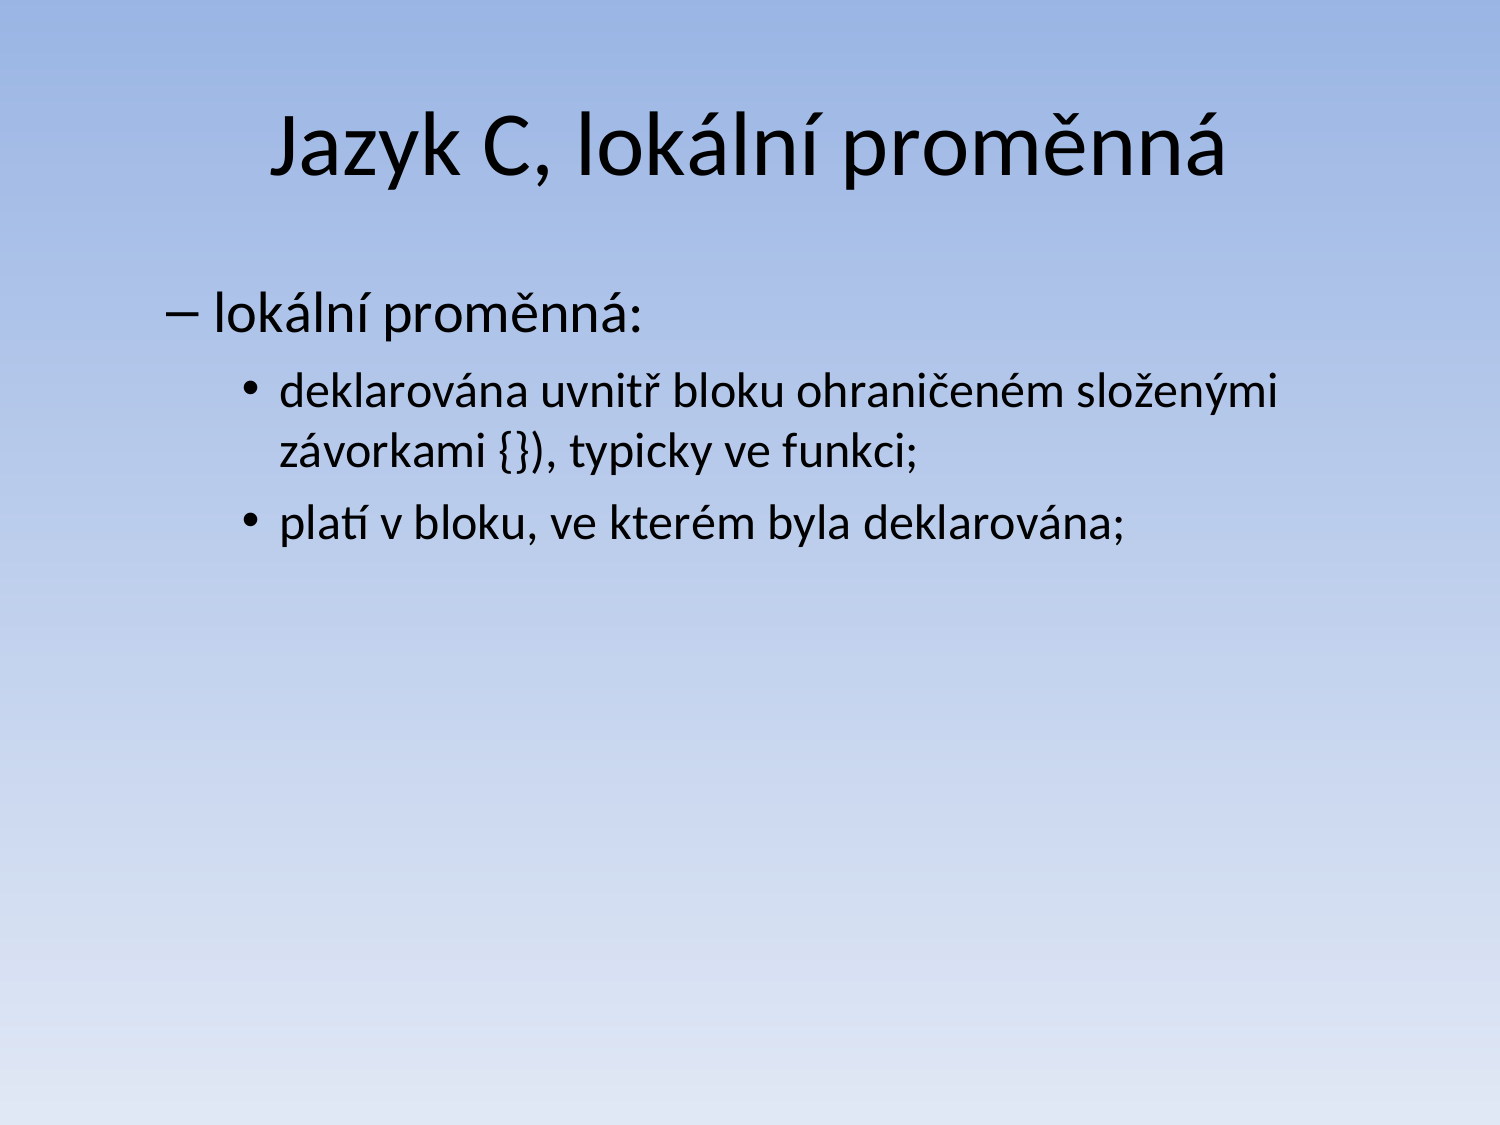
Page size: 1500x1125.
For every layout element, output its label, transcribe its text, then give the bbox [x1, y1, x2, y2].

list lokální proměnná: deklarována uvnitř bloku ohraničeném složenými závorkami {}), typicky ve funkci; platí v bloku, ve kterém byla deklarována; [76, 267, 1427, 1010]
title Jazyk C, lokální proměnná [75, 45, 1426, 233]
